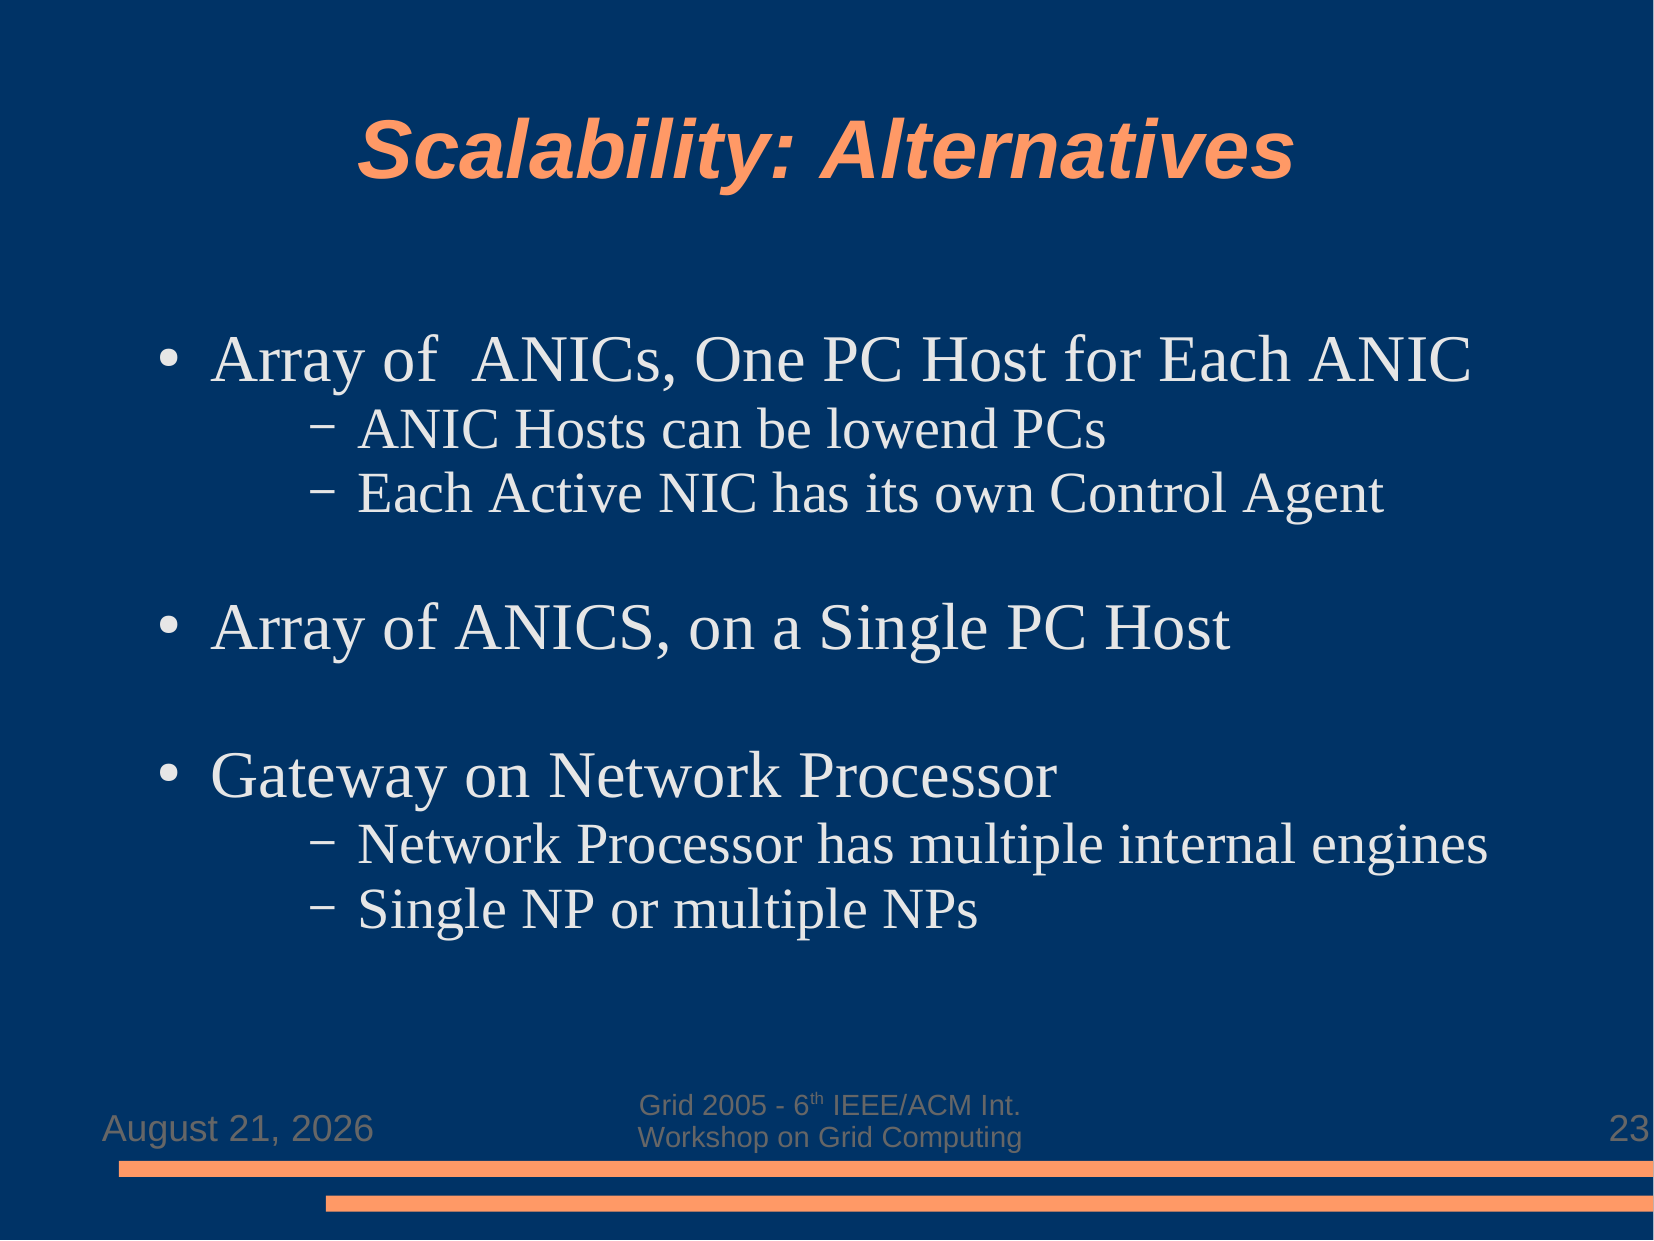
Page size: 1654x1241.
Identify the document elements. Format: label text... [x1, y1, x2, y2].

list Array of A­NICs, One PC Host for Each A­NIC A­NIC Hosts can be low­end PCs Each Active NIC has its own Control Agent Array of A­NICS, on a Single PC Host Gateway on Network Processor Network Processor has multiple internal engines Single NP or multiple NPs [121, 322, 1561, 1133]
title Scalability: Alternatives [121, 46, 1534, 254]
